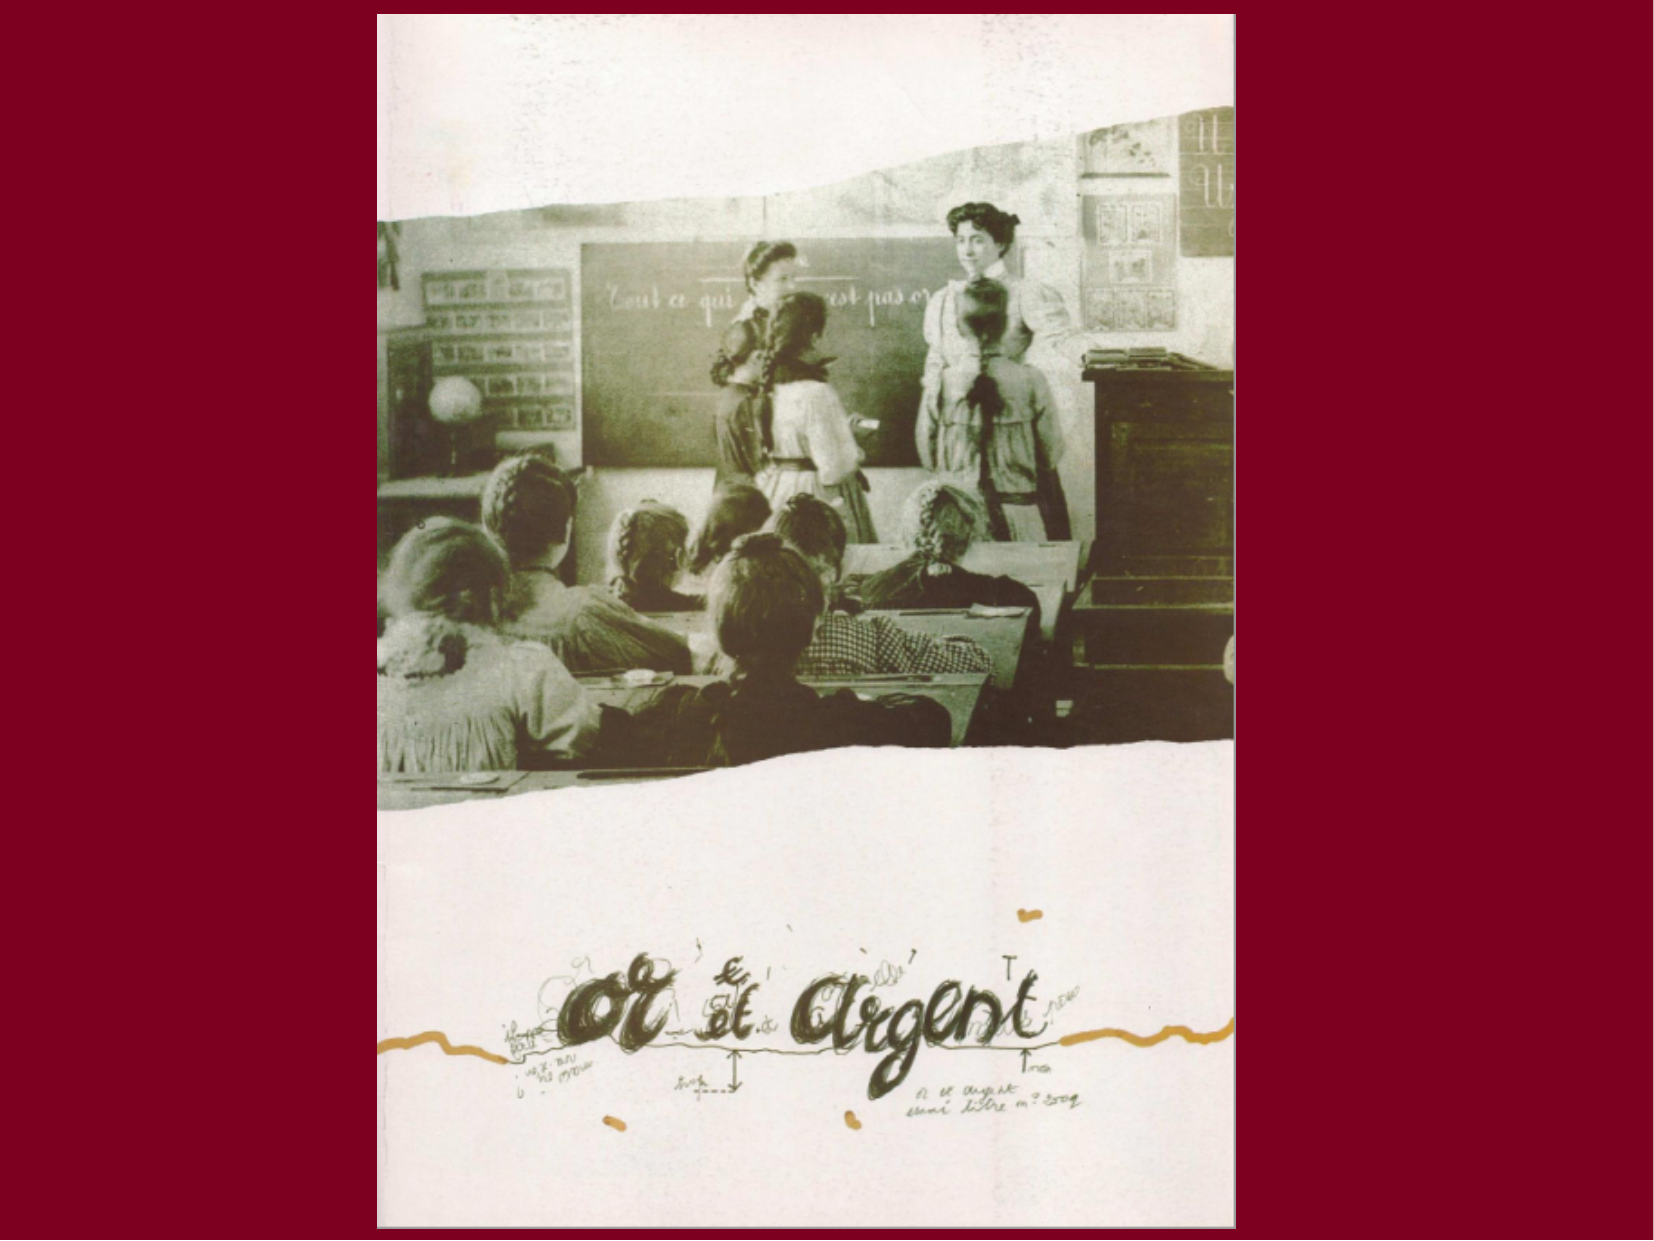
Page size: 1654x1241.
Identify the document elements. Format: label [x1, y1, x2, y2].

picture [377, 14, 1236, 1229]
